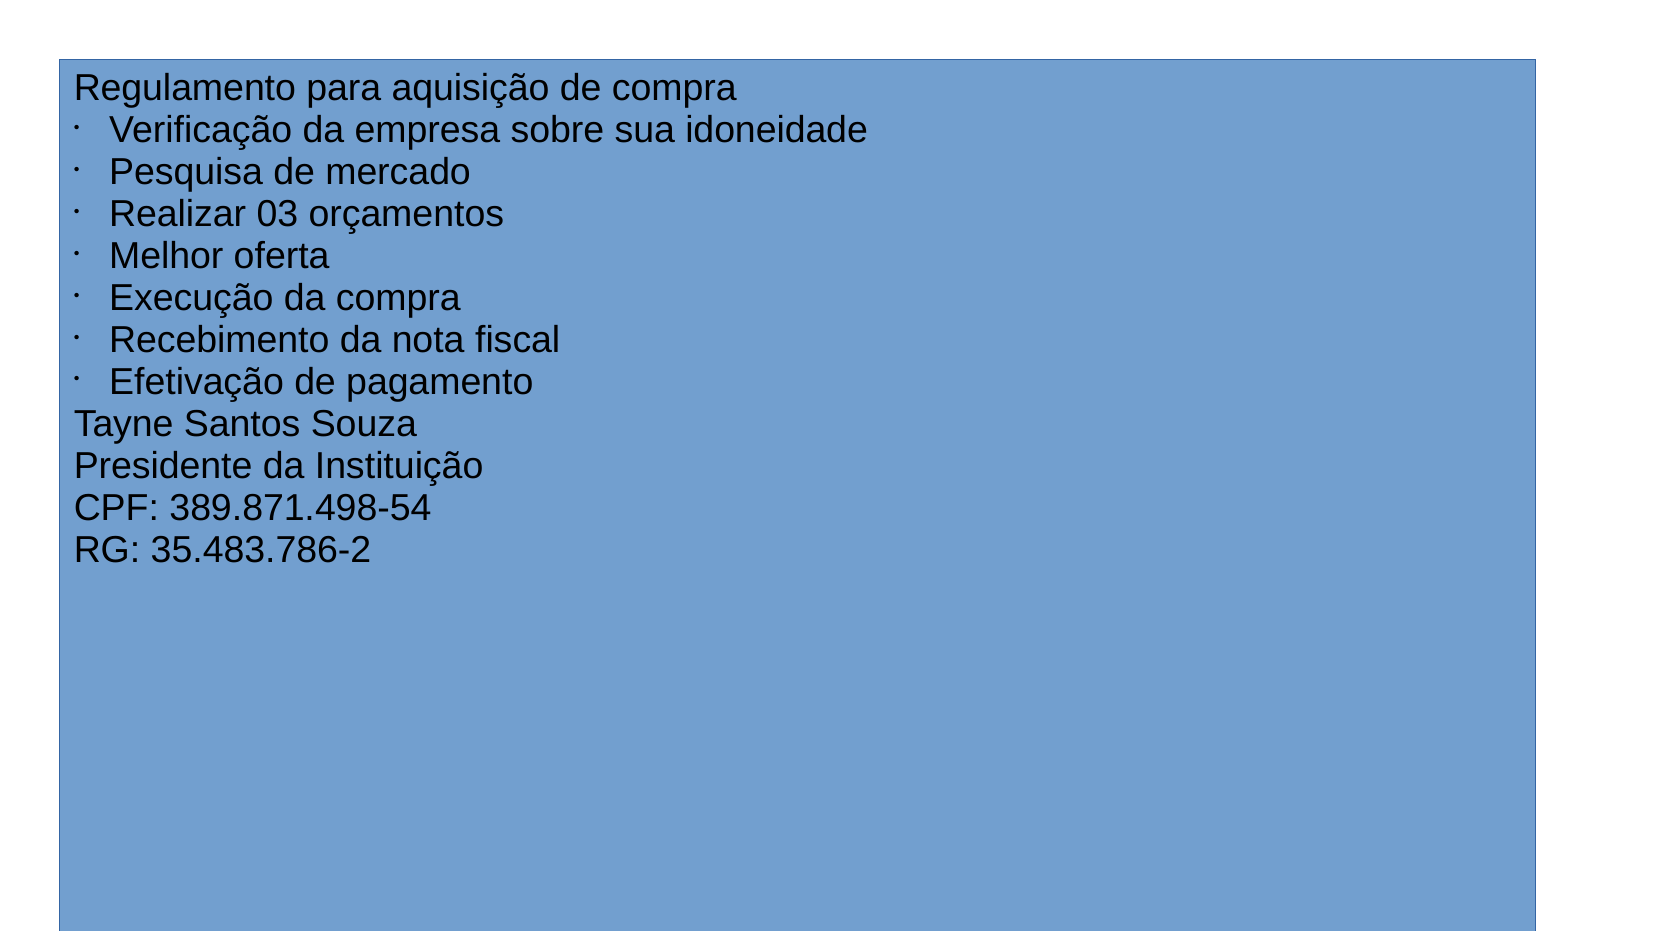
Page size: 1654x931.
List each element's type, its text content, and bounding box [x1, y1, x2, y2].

text_box Regulamento para aquisição de compra Verificação da empresa sobre sua idoneidade Pesquisa de mercado Realizar 03 orçamentos Melhor oferta Execução da compra Recebimento da nota fiscal Efetivação de pagamento Tayne Santos Souza Presidente da Instituição CPF: 389.871.498-54 RG: 35.483.786-2 [59, 59, 1536, 931]
